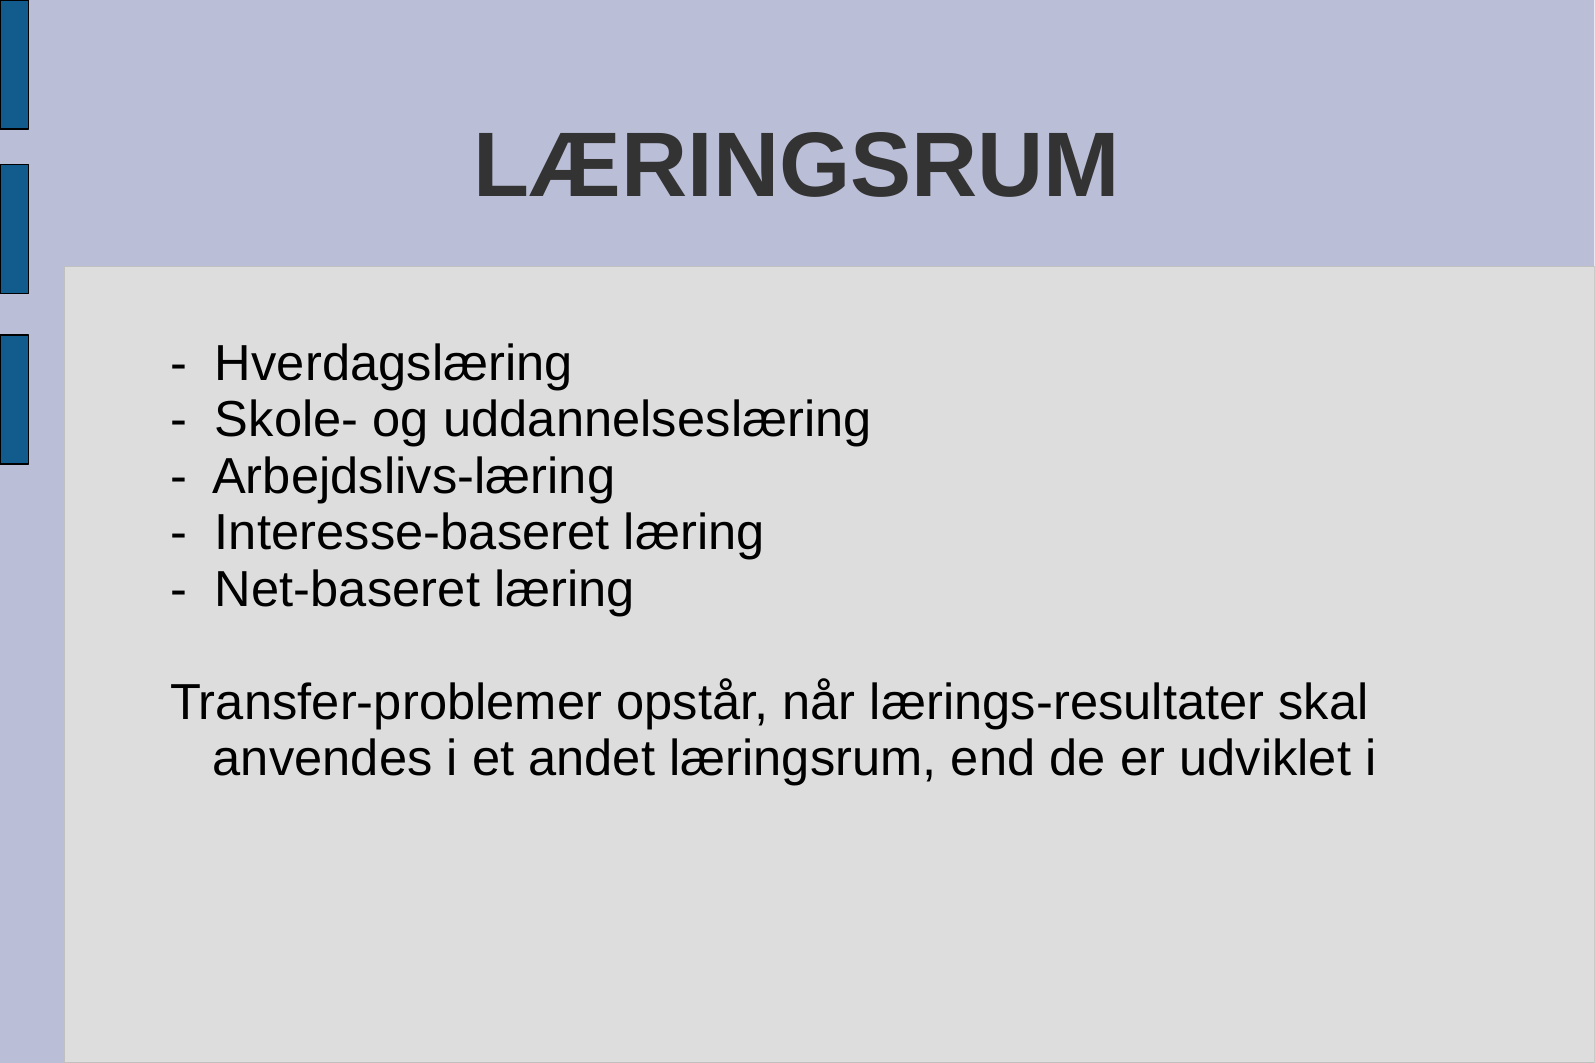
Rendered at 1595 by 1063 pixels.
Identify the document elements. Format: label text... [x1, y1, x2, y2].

title LÆRINGSRUM [117, 64, 1479, 269]
list - Hverdagslæring - Skole- og uddannelseslæring - Arbejdslivs-læring - Interesse-baseret læring - Net-baseret læring Transfer-problemer opstår, når lærings-resultater skal anvendes i et andet læringsrum, end de er udviklet i [127, 330, 1489, 792]
